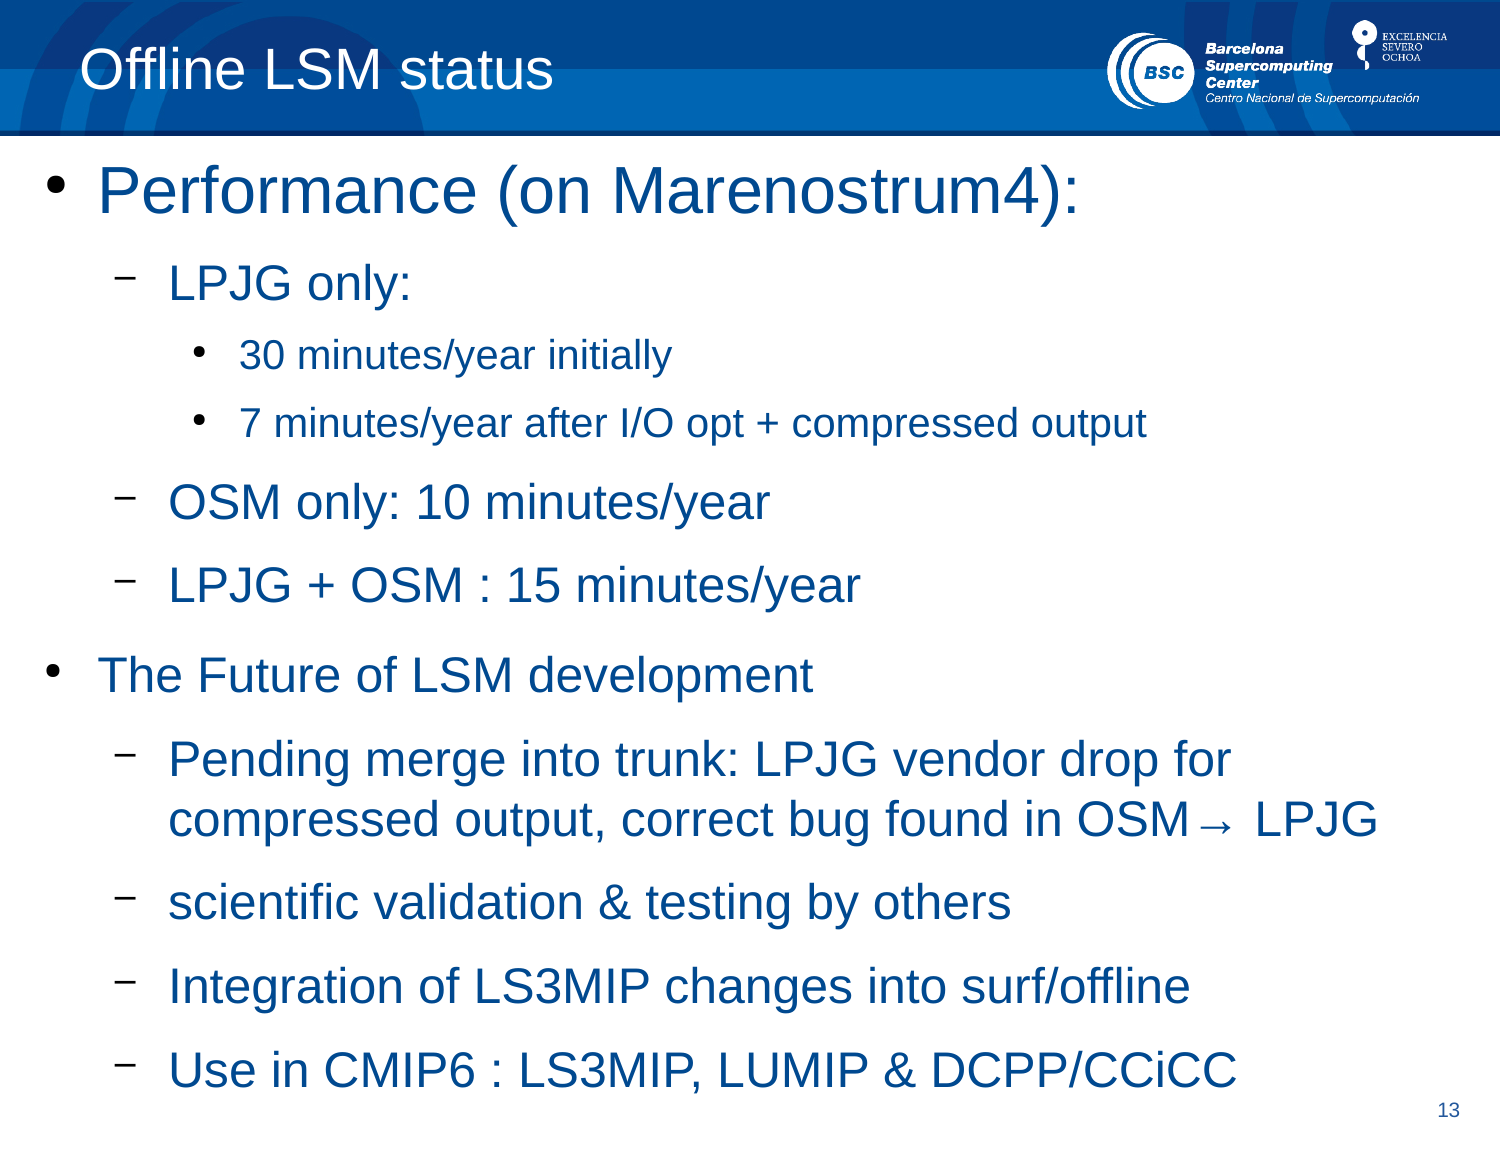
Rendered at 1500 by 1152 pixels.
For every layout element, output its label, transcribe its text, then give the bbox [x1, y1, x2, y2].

picture [0, 0, 1500, 136]
list Performance (on Marenostrum4): LPJG only: 30 minutes/year initially 7 minutes/year after I/O opt + compressed output OSM only: 10 minutes/year LPJG + OSM : 15 minutes/year The Future of LSM development Pending merge into trunk: LPJG vendor drop for compressed output, correct bug found in OSM→ LPJG scientific validation & testing by others Integration of LS3MIP changes into surf/offline Use in CMIP6 : LS3MIP, LUMIP & DCPP/CCiCC [11, 138, 1483, 1126]
title Offline LSM status [65, 23, 1081, 138]
